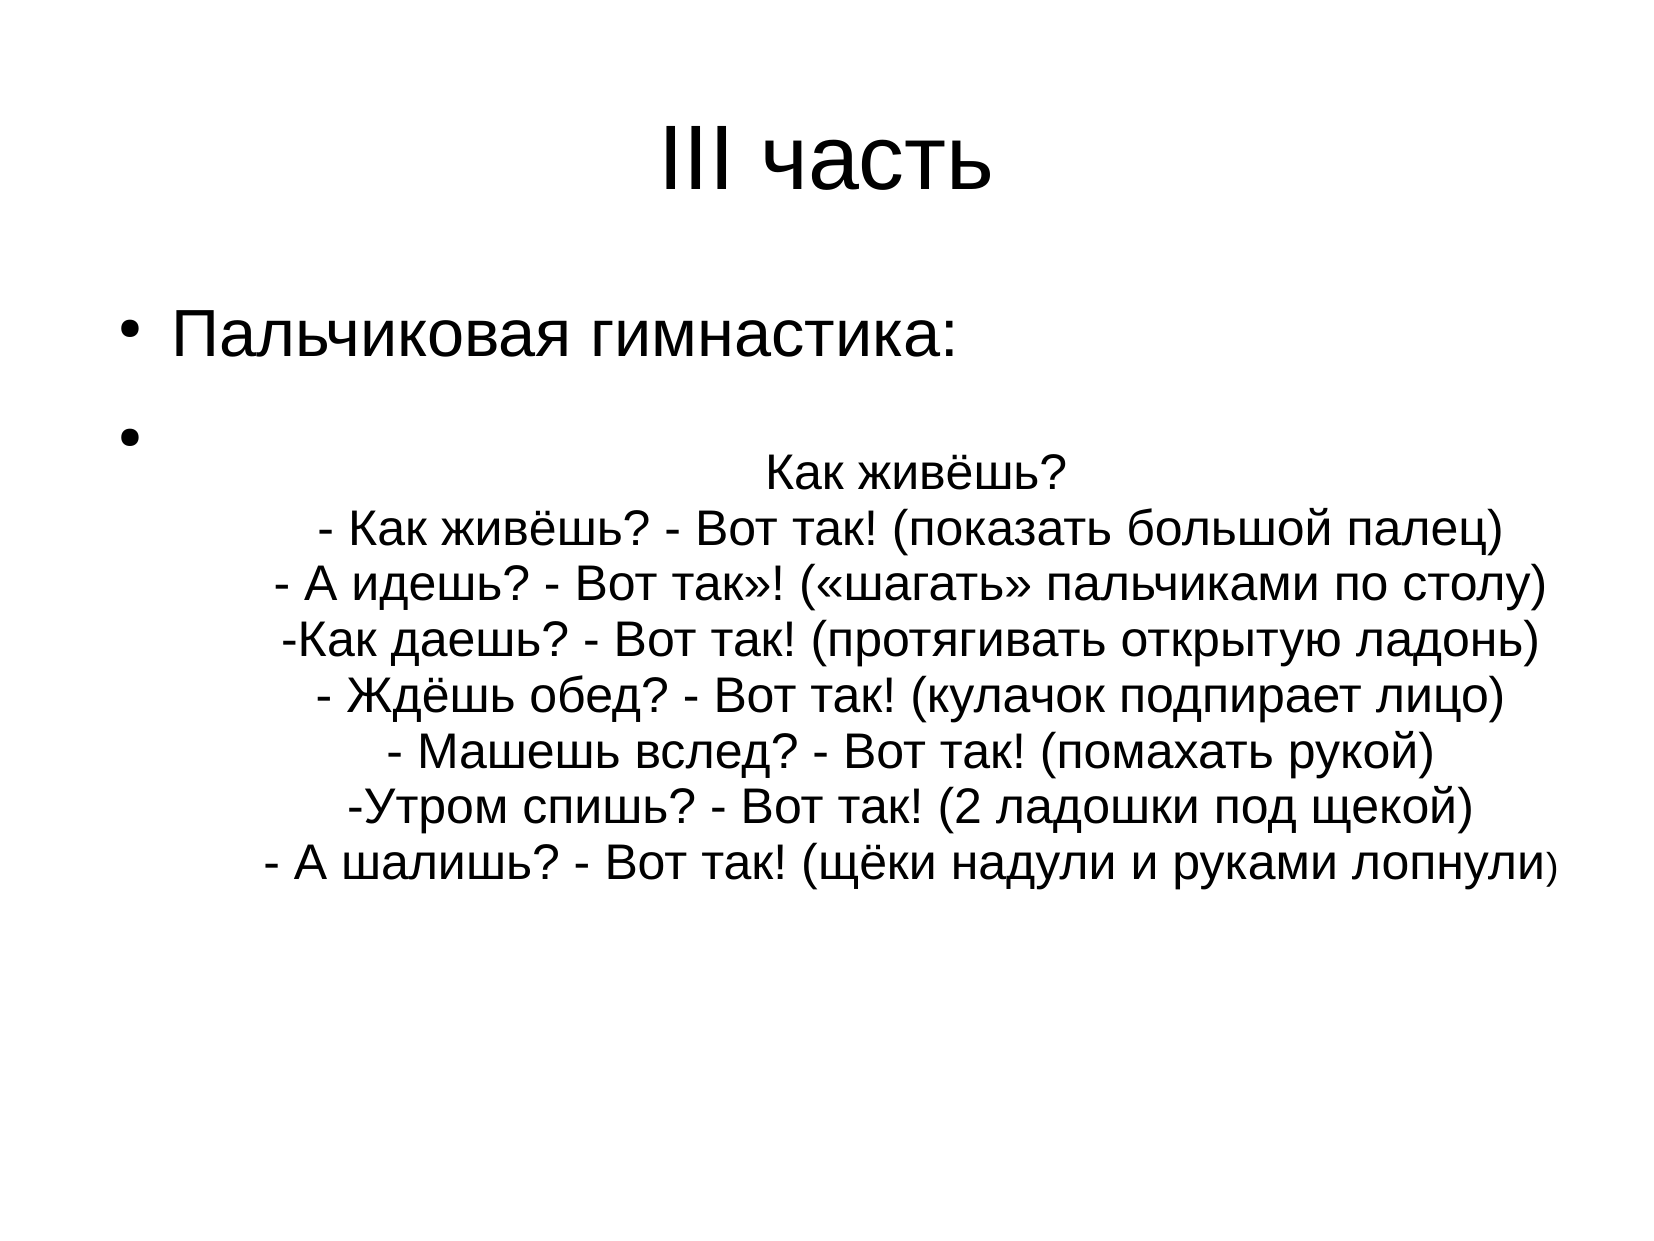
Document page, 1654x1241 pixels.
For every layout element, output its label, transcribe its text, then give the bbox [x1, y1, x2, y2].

text_box Как живёшь? - Как живёшь? - Вот так! (показать большой палец) - А идешь? - Вот так»! («шагать» пальчиками по столу) -Как даешь? - Вот так! (протягивать открытую ладонь) - Ждёшь обед? - Вот так! (кулачок подпирает лицо) - Машешь вслед? - Вот так! (помахать рукой) -Утром спишь? - Вот так! (2 ладошки под щекой) - А шалишь? - Вот так! (щёки надули и руками лопнули) [134, 436, 1654, 992]
title III часть [82, 49, 1571, 257]
list Пальчиковая гимнастика: [82, 290, 1571, 1010]
